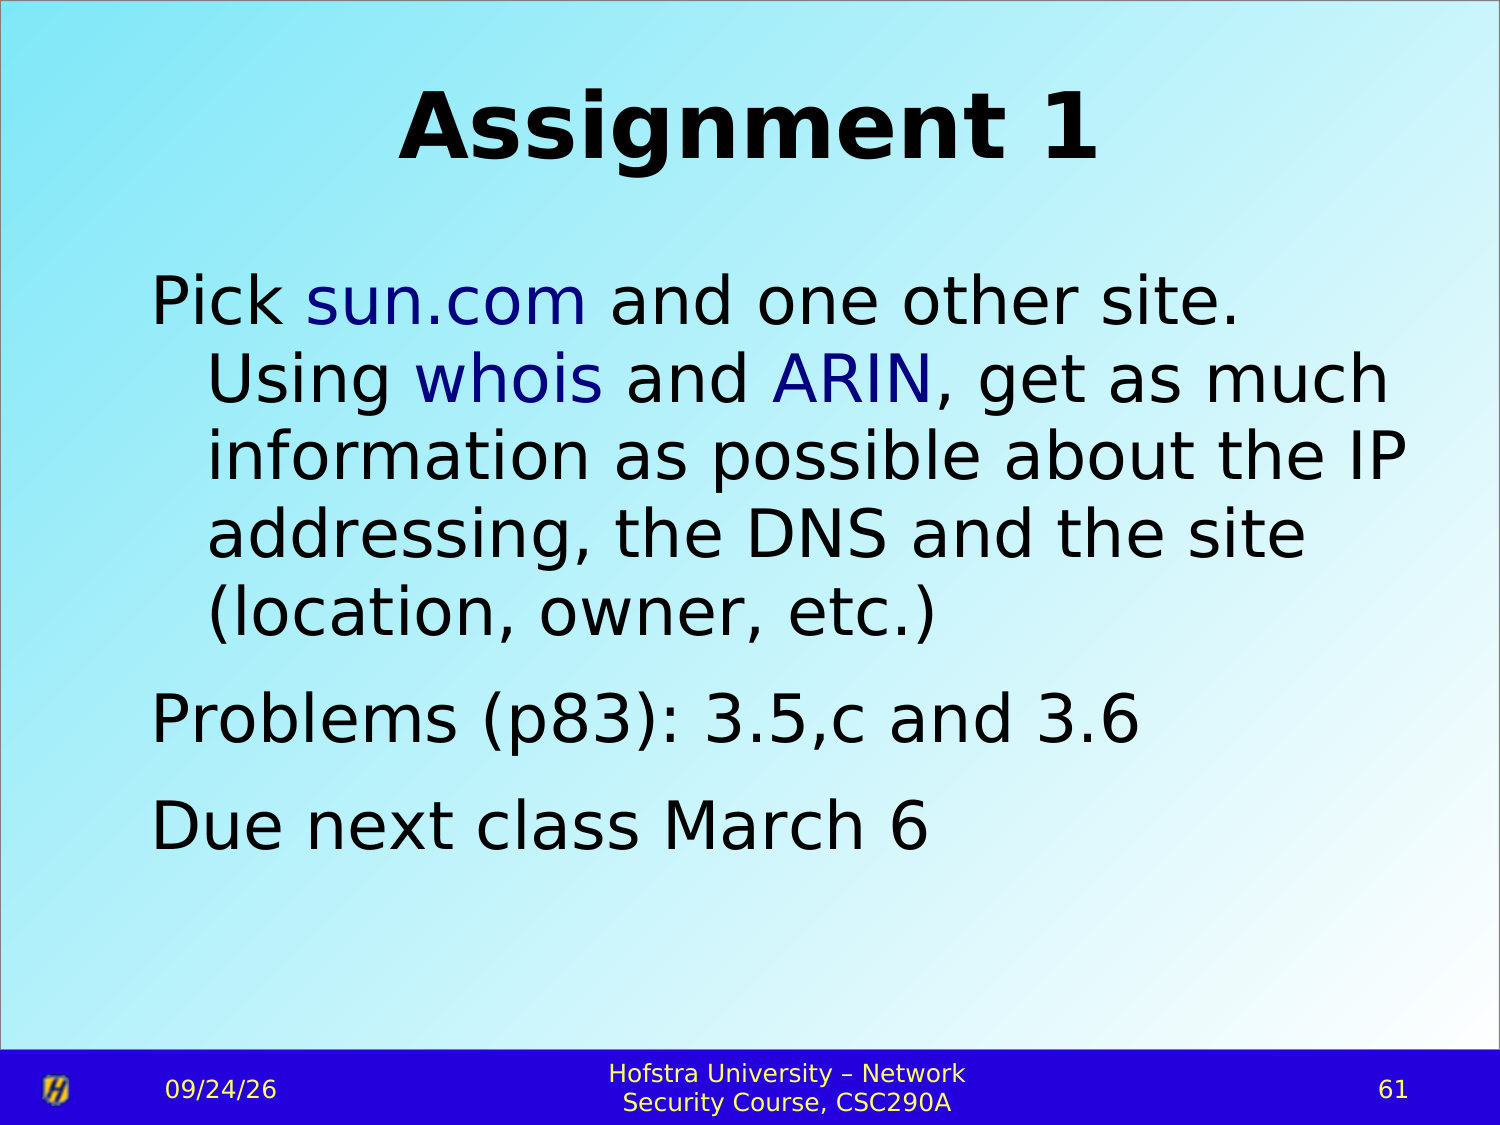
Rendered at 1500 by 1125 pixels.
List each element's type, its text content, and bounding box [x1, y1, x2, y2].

title Assignment 1 [71, 70, 1431, 184]
picture [37, 1072, 76, 1110]
list Pick sun.com and one other site. Using whois and ARIN, get as much information as possible about the IP addressing, the DNS and the site (location, owner, etc.) Problems (p83): 3.5,c and 3.6 Due next class March 6 [150, 262, 1426, 945]
